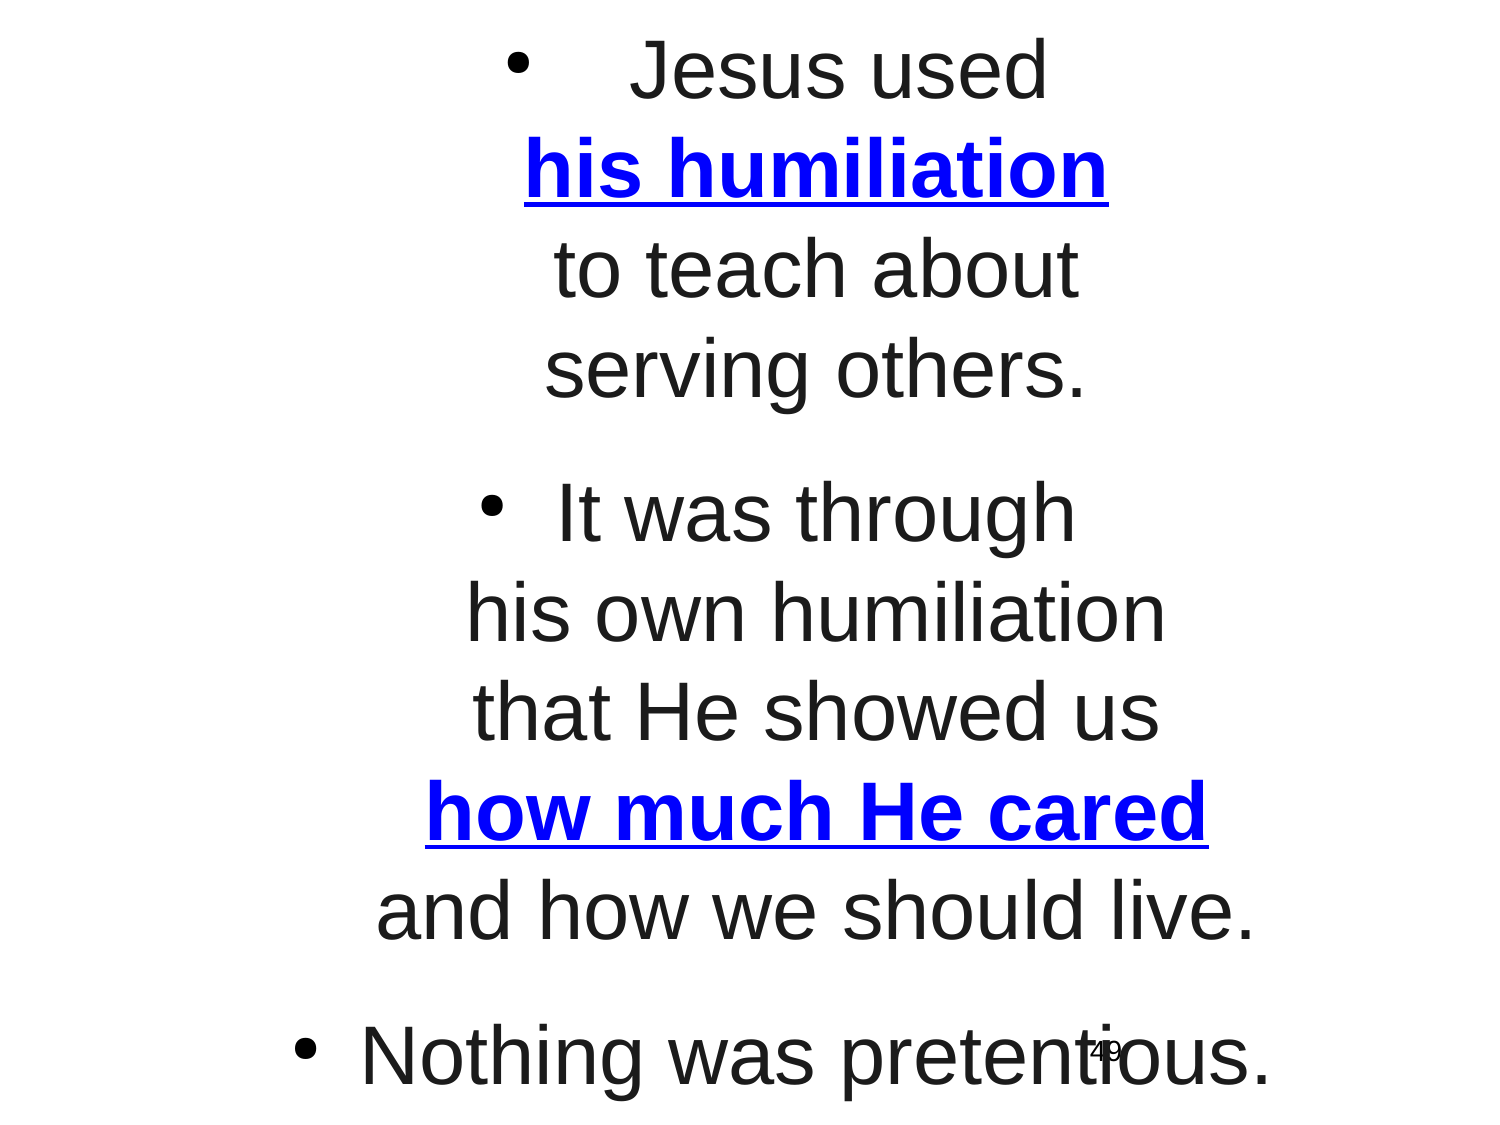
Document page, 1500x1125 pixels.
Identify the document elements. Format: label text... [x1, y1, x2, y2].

list Jesus used his humiliation to teach about serving others. It was through his own humiliation that He showed us how much He cared and how we should live. Nothing was pretentious. [0, 15, 1500, 1111]
